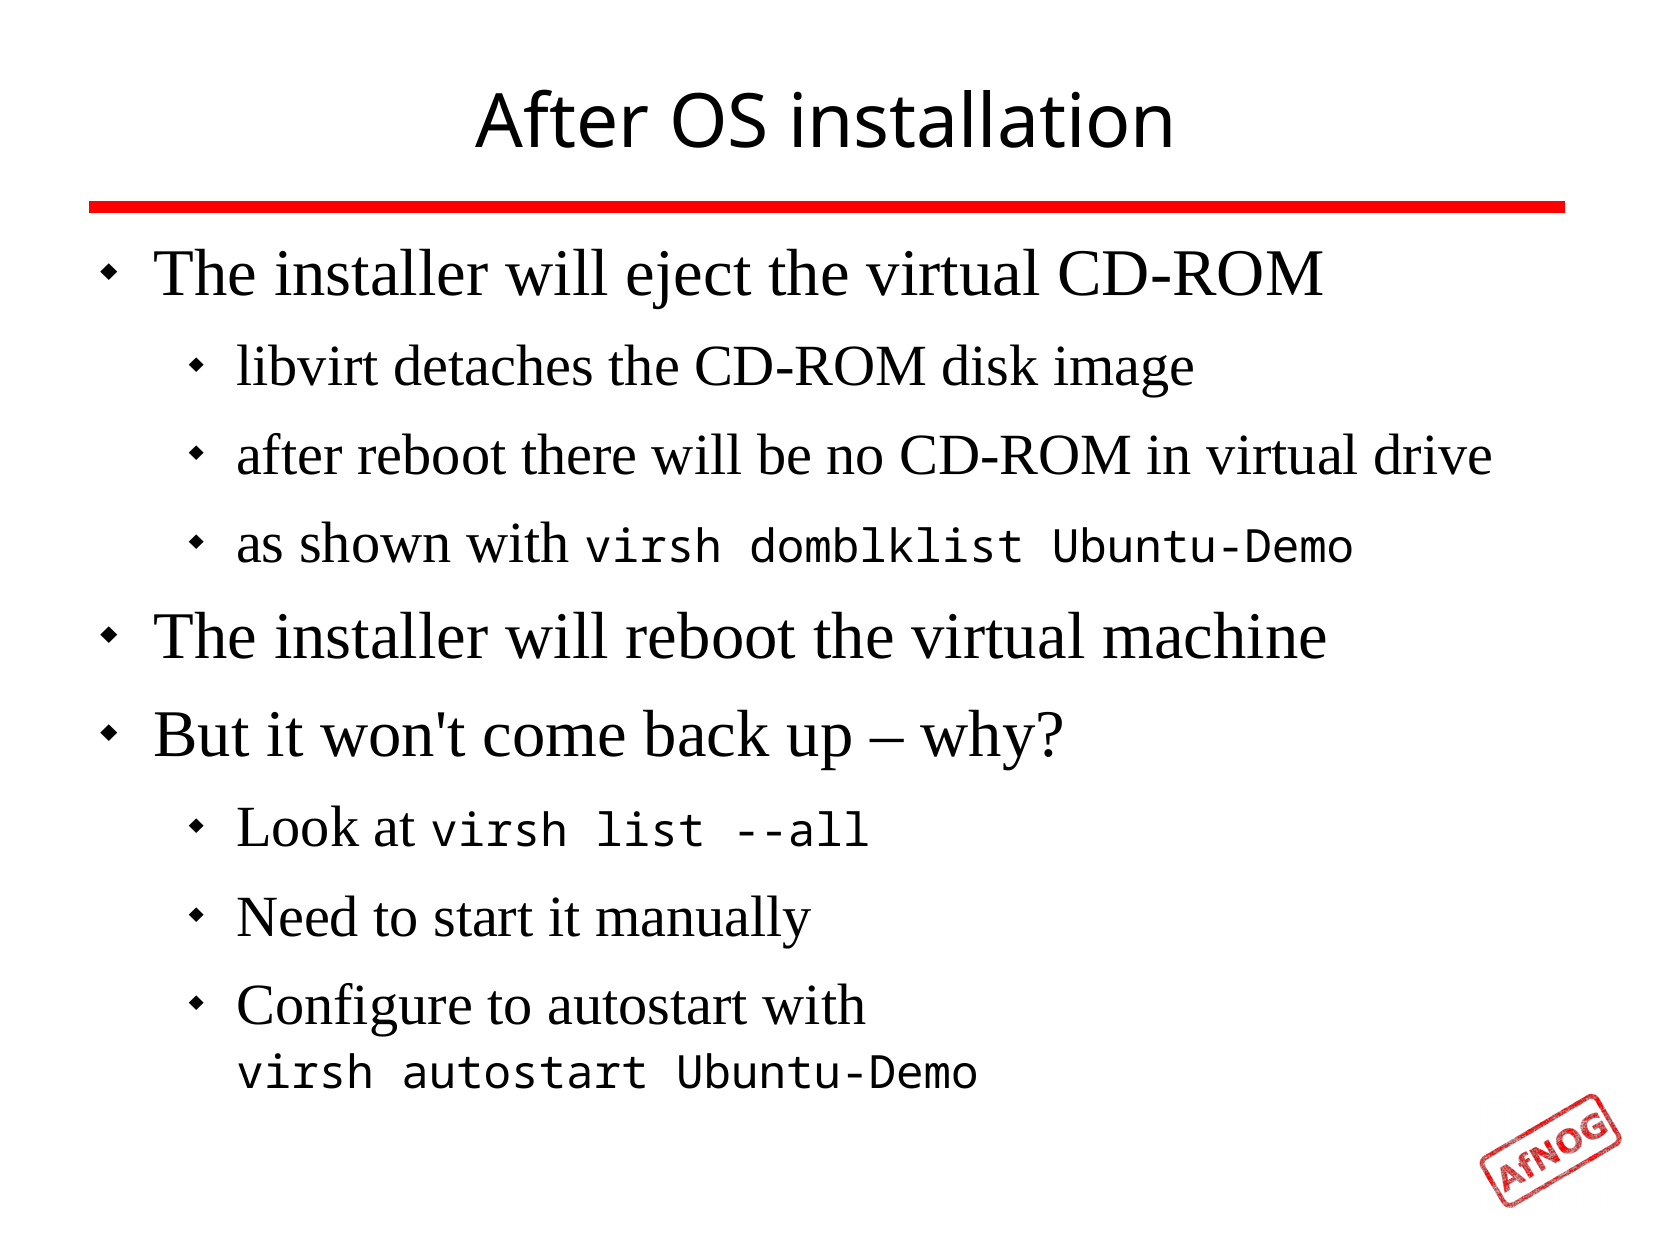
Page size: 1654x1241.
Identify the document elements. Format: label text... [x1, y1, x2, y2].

picture [1476, 1090, 1625, 1211]
title After OS installation [82, 74, 1571, 162]
list The installer will eject the virtual CD-ROM libvirt detaches the CD-ROM disk image after reboot there will be no CD-ROM in virtual drive as shown with virsh domblklist Ubuntu-Demo The installer will reboot the virtual machine But it won't come back up – why? Look at virsh list --all Need to start it manually Configure to autostart with virsh autostart Ubuntu-Demo [82, 236, 1571, 1152]
